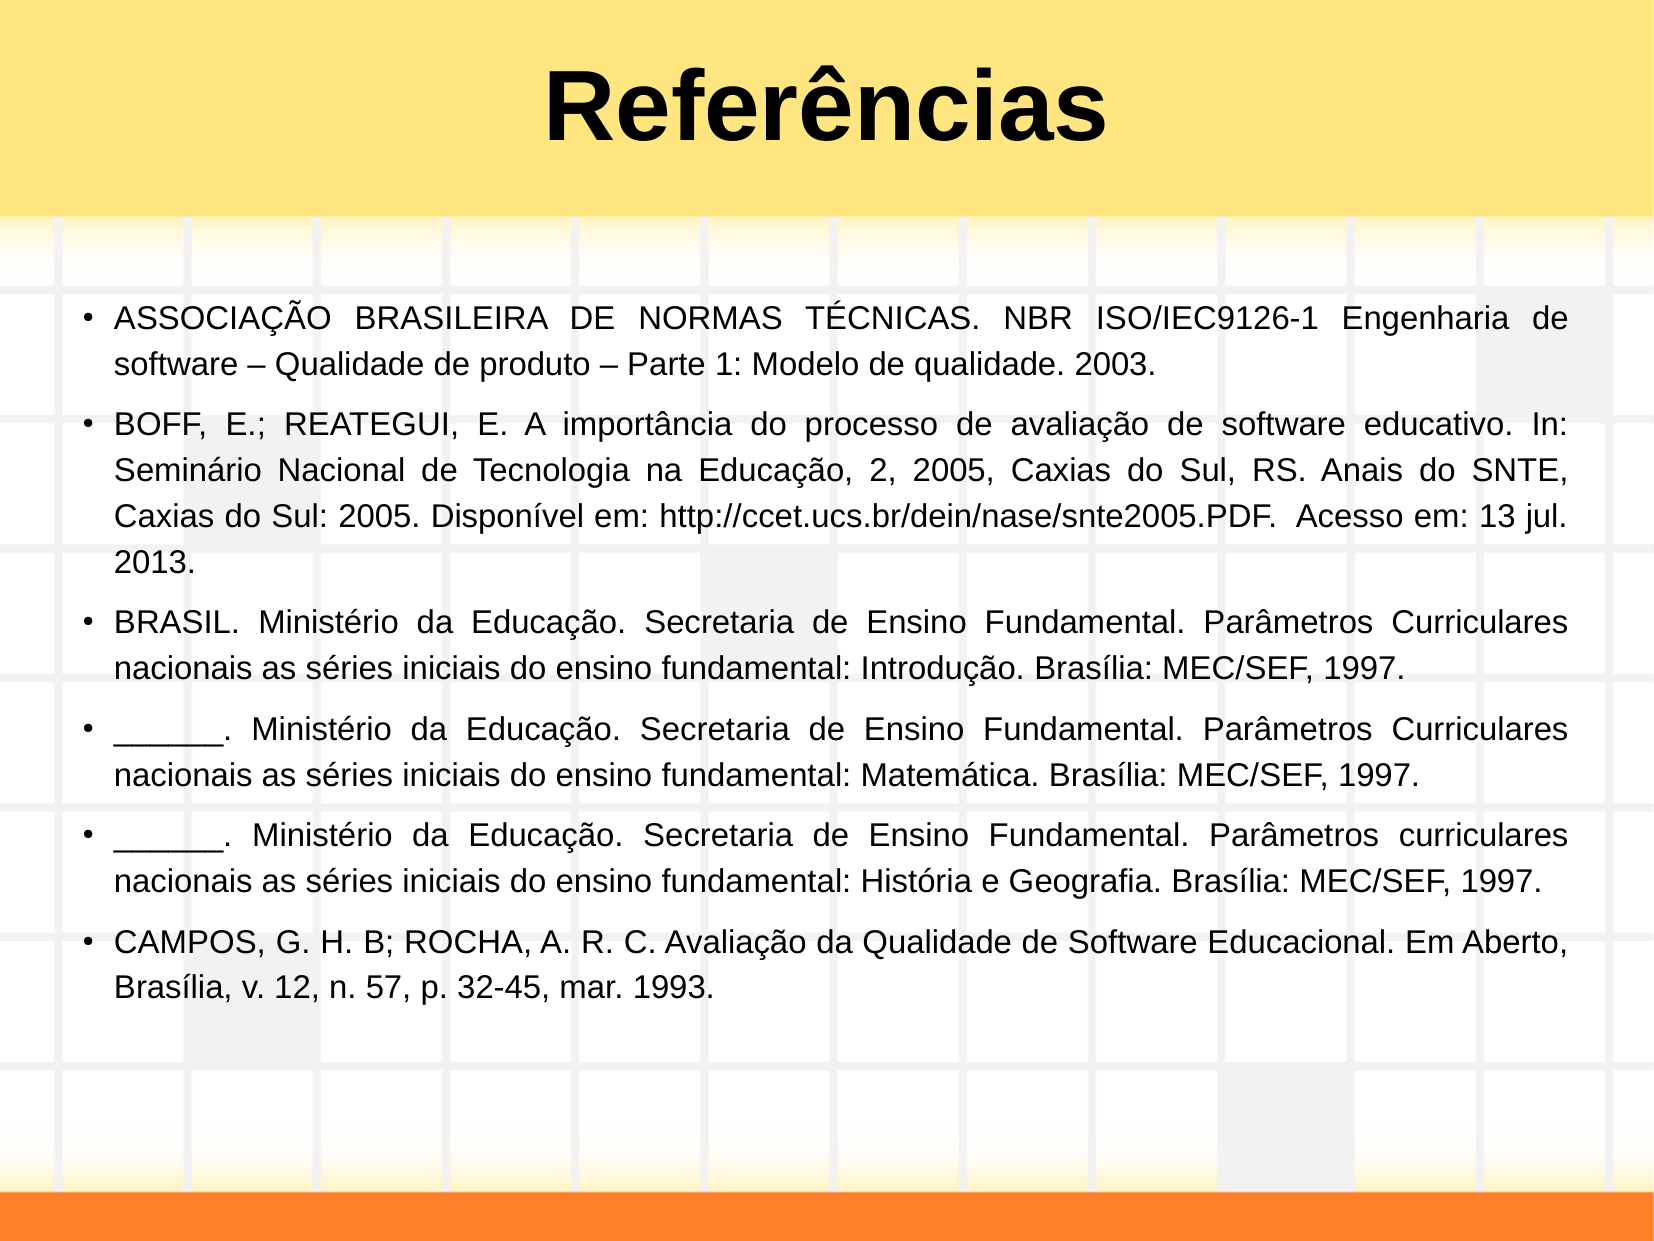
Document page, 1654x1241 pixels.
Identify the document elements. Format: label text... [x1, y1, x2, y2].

title Referências [82, 49, 1571, 257]
list ASSOCIAÇÃO BRASILEIRA DE NORMAS TÉCNICAS. NBR ISO/IEC9126-1 Engenharia de software – Qualidade de produto – Parte 1: Modelo de qualidade. 2003. BOFF, E.; REATEGUI, E. A importância do processo de avaliação de software educativo. In: Seminário Nacional de Tecnologia na Educação, 2, 2005, Caxias do Sul, RS. Anais do SNTE, Caxias do Sul: 2005. Disponível em: http://ccet.ucs.br/dein/nase/snte2005.PDF. Acesso em: 13 jul. 2013. BRASIL. Ministério da Educação. Secretaria de Ensino Fundamental. Parâmetros Curriculares nacionais as séries iniciais do ensino fundamental: Introdução. Brasília: MEC/SEF, 1997. ______. Ministério da Educação. Secretaria de Ensino Fundamental. Parâmetros Curriculares nacionais as séries iniciais do ensino fundamental: Matemática. Brasília: MEC/SEF, 1997. ______. Ministério da Educação. Secretaria de Ensino Fundamental. Parâmetros curriculares nacionais as séries iniciais do ensino fundamental: História e Geografia. Brasília: MEC/SEF, 1997. CAMPOS, G. H. B; ROCHA, A. R. C. Avaliação da Qualidade de Software Educacional. Em Aberto, Brasília, v. 12, n. 57, p. 32-45, mar. 1993. [82, 290, 1571, 1010]
picture [0, 0, 1654, 1241]
